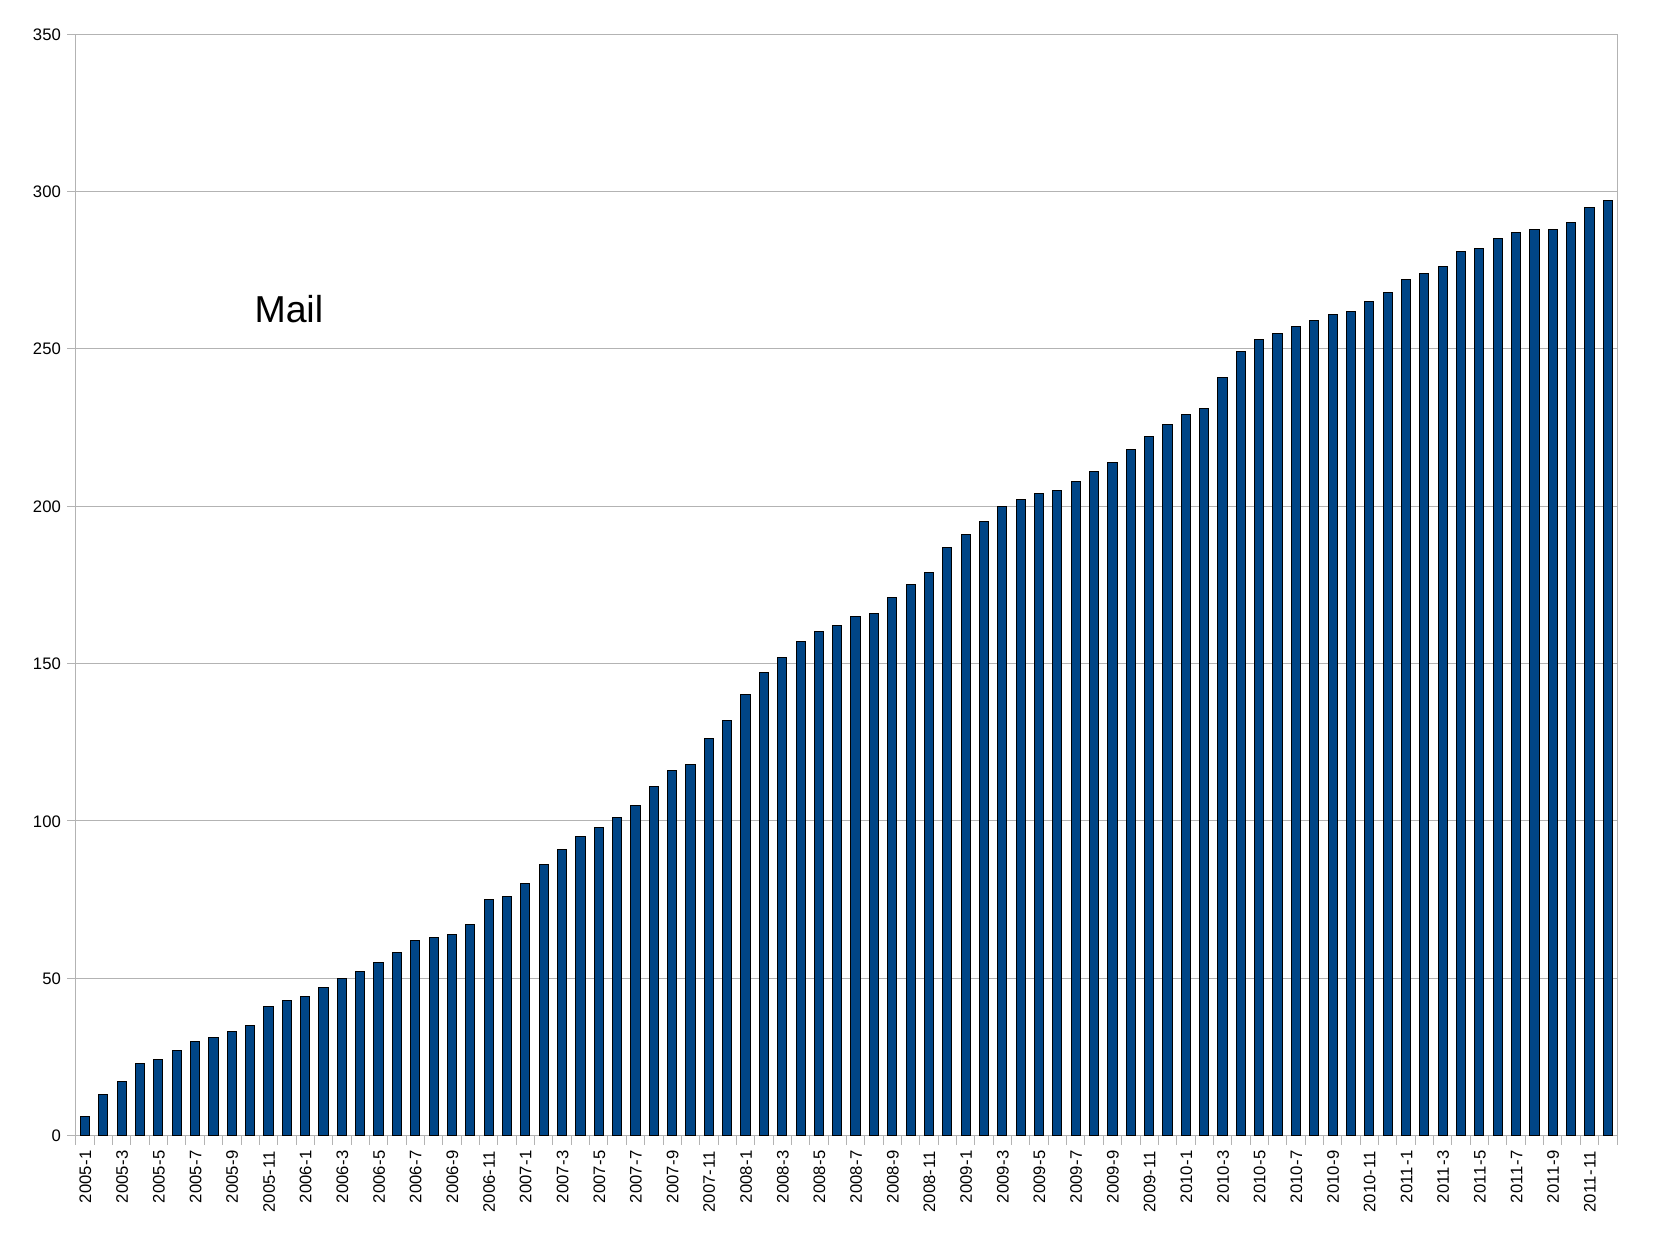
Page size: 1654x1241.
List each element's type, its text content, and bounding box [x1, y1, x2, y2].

text_box Mail [239, 280, 338, 338]
chart [0, 0, 1651, 1238]
